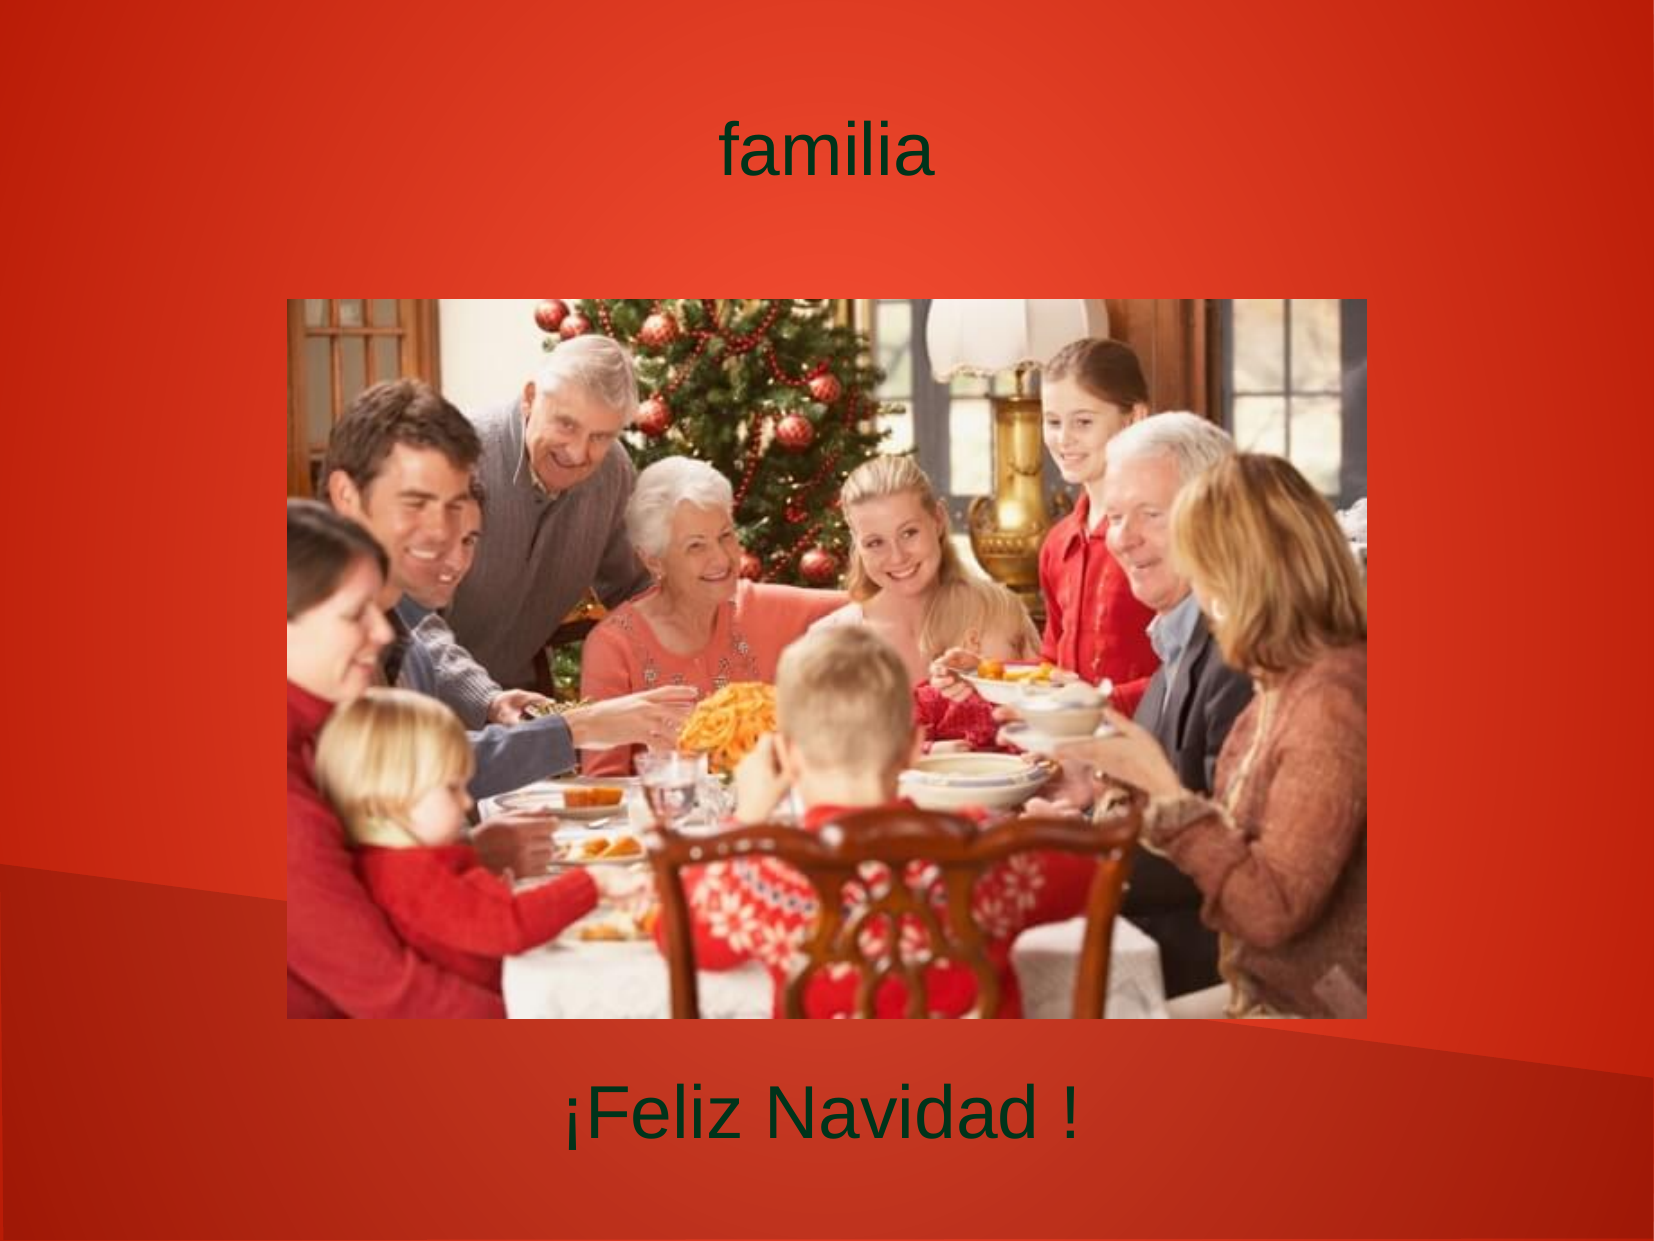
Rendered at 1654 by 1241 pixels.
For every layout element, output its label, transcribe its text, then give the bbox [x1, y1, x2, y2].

text_box ¡Feliz Navidad ! [283, 1062, 1359, 1162]
picture [287, 299, 1367, 1019]
title familia [82, 47, 1571, 252]
